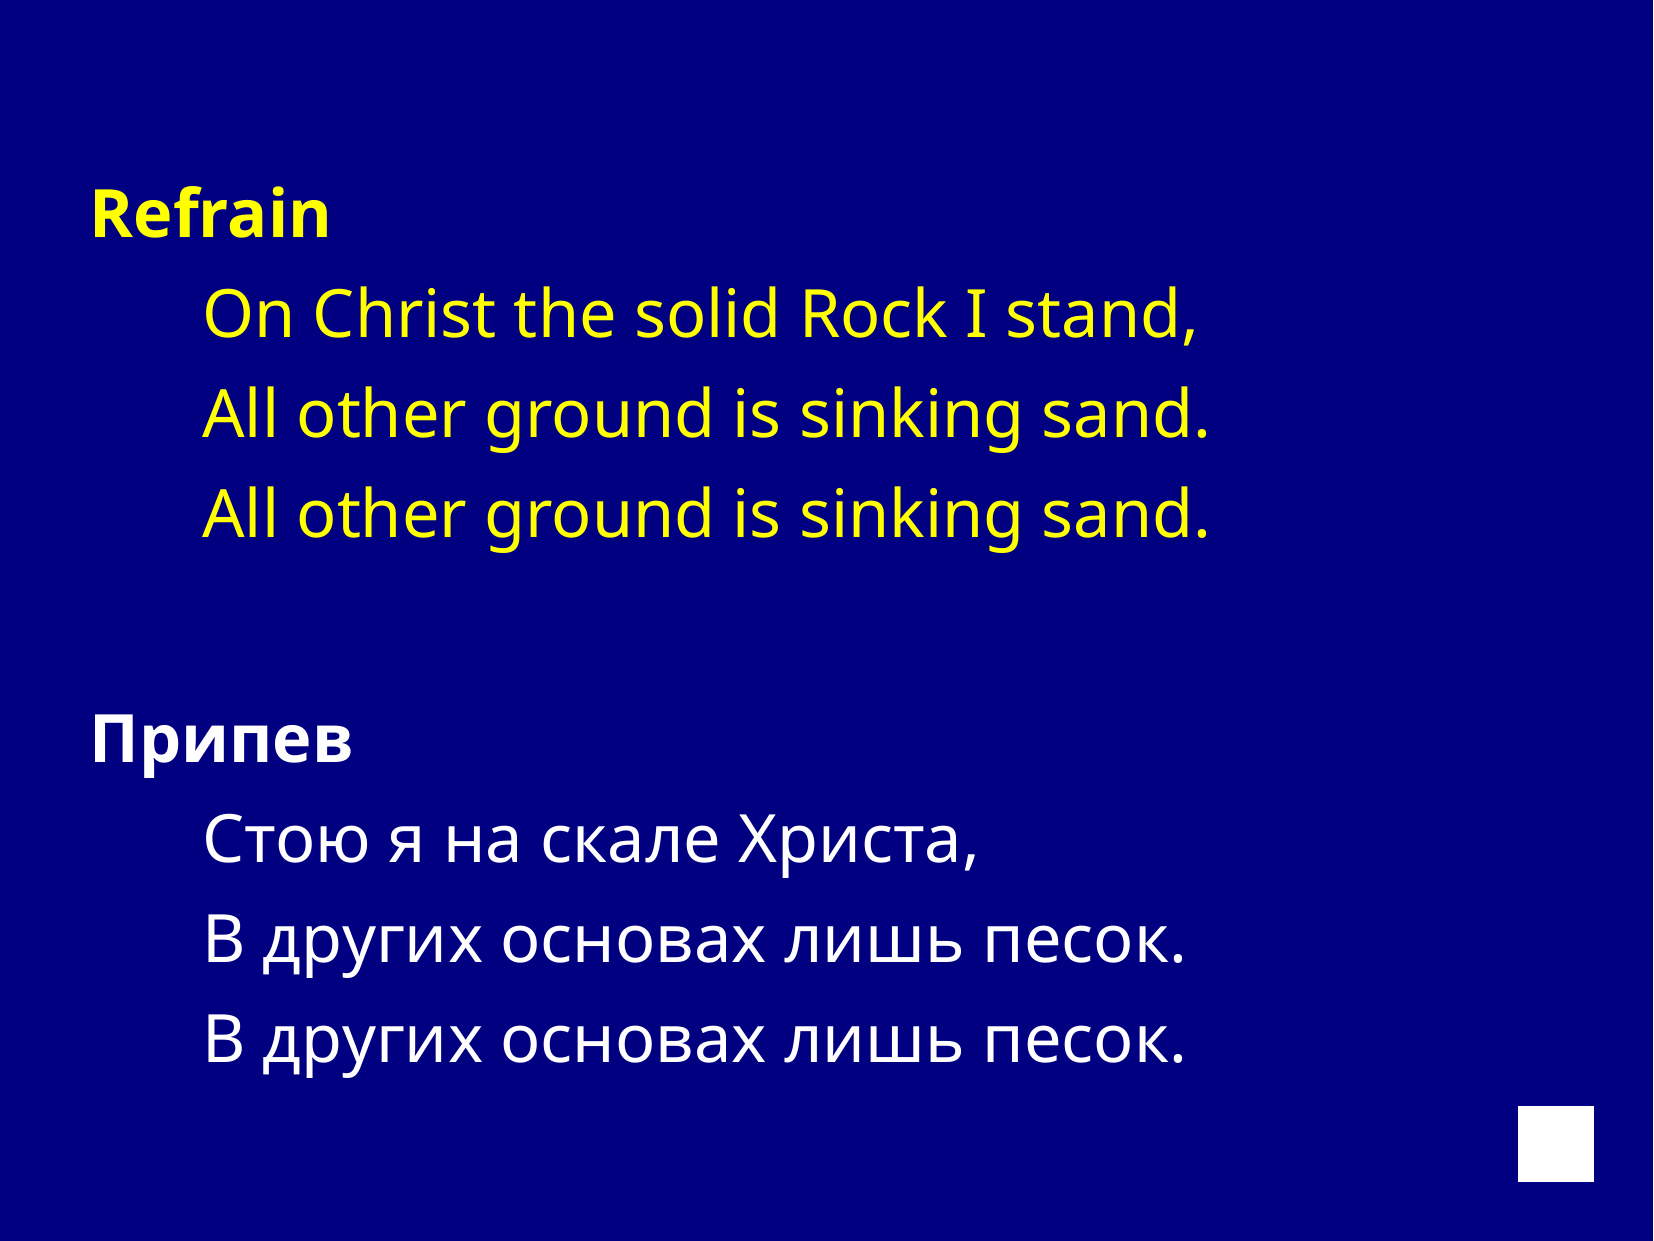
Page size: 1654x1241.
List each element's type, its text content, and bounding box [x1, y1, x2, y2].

text_box [1518, 1106, 1594, 1182]
text_box Refrain On Christ the solid Rock I stand, All other ground is sinking sand. All other ground is sinking sand. [75, 150, 1576, 638]
text_box Припев Стою я на скале Христа, В других основах лишь песок. В других основах лишь песок. [75, 675, 1576, 1163]
